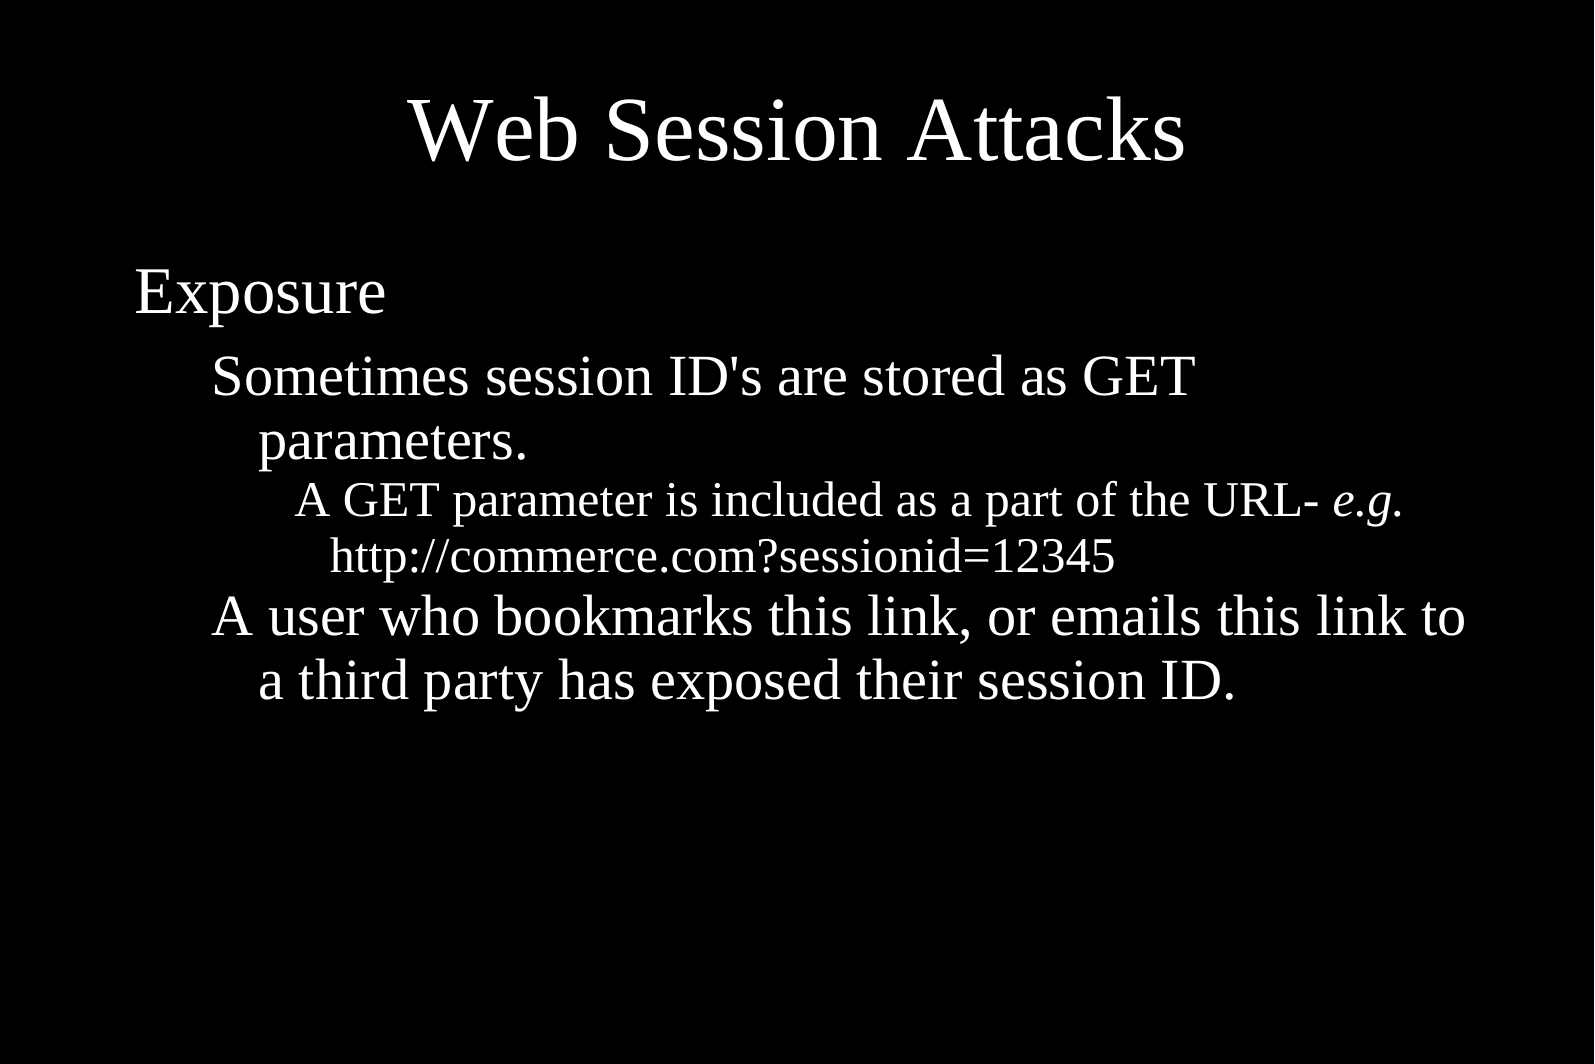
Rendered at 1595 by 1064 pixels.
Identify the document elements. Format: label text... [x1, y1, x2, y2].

title Web Session Attacks [117, 40, 1479, 219]
list Exposure Sometimes session ID's are stored as GET parameters. A GET parameter is included as a part of the URL- e.g. http://commerce.com?sessionid=12345 A user who bookmarks this link, or emails this link to a third party has exposed their session ID. [117, 254, 1479, 1064]
